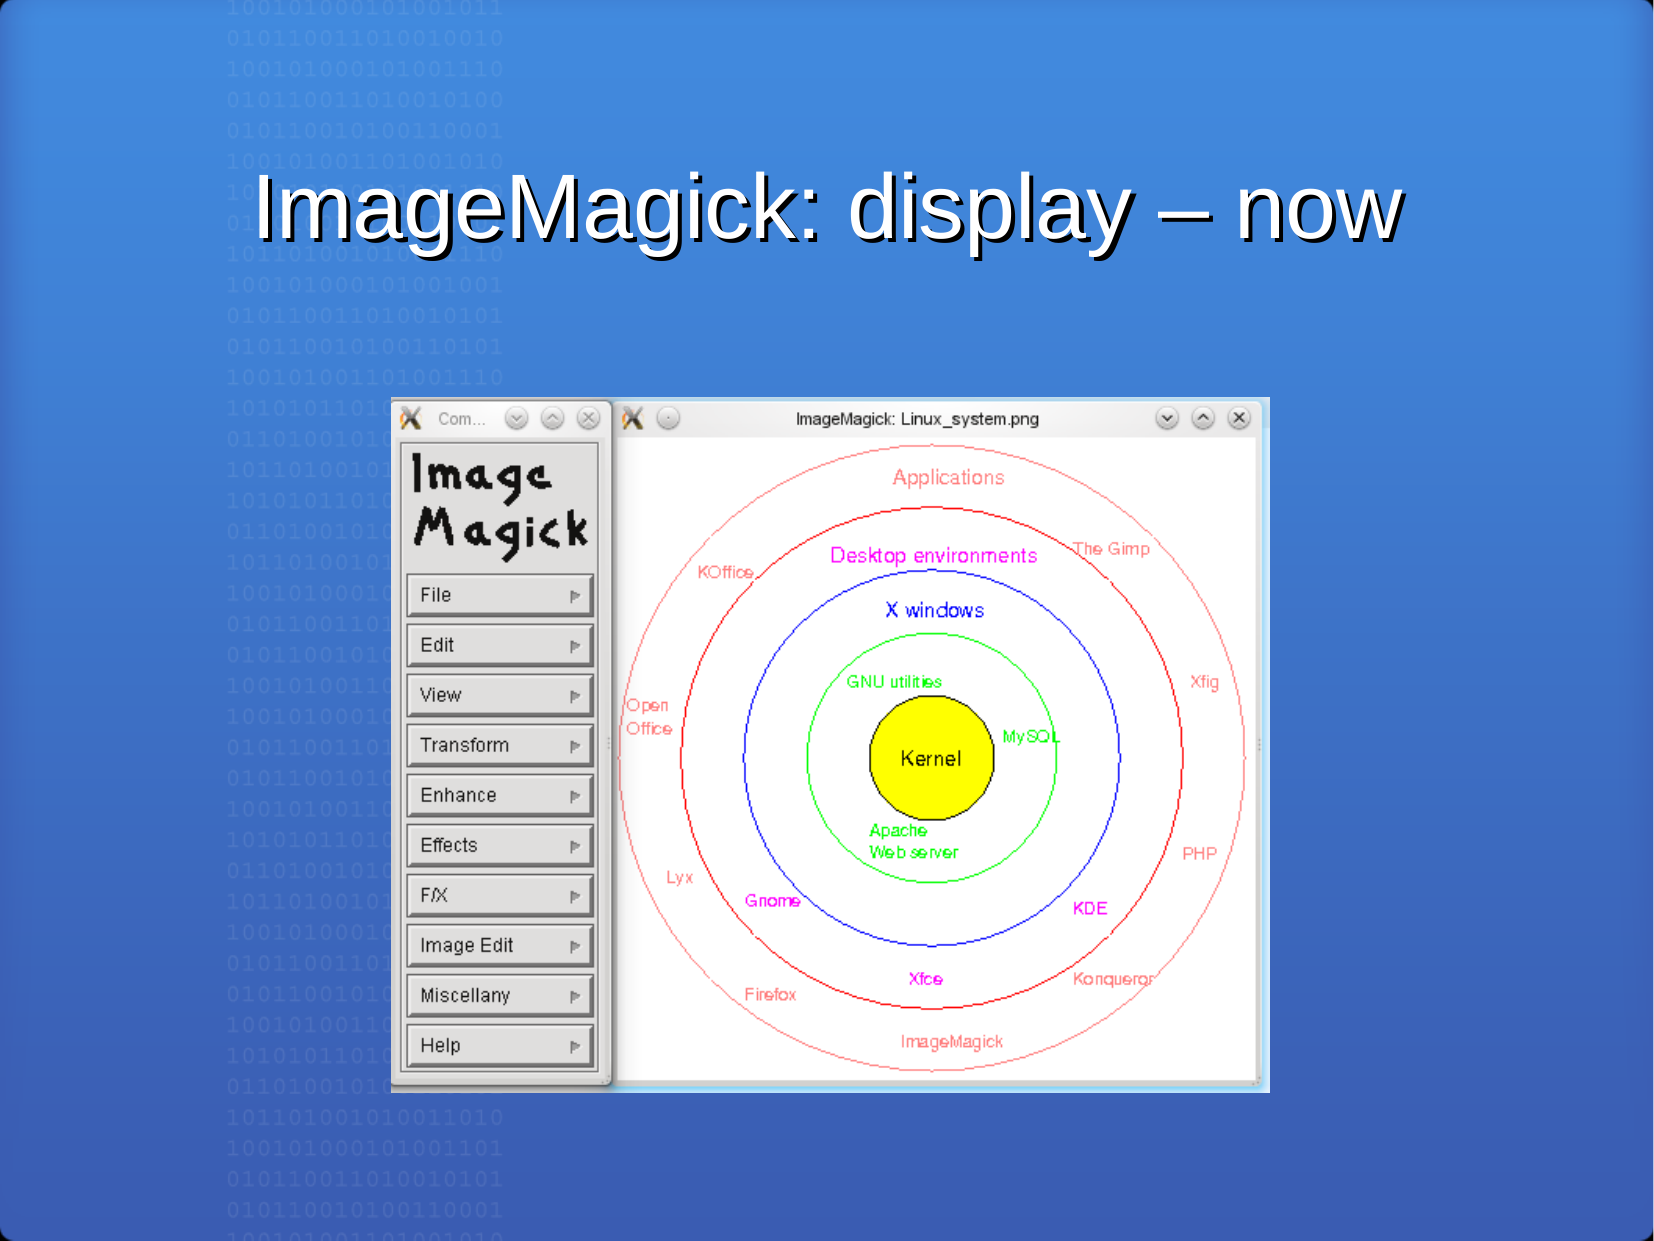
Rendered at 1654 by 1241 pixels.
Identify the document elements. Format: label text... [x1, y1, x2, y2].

title ImageMagick: display – now [121, 110, 1534, 303]
picture [0, 0, 1654, 1241]
